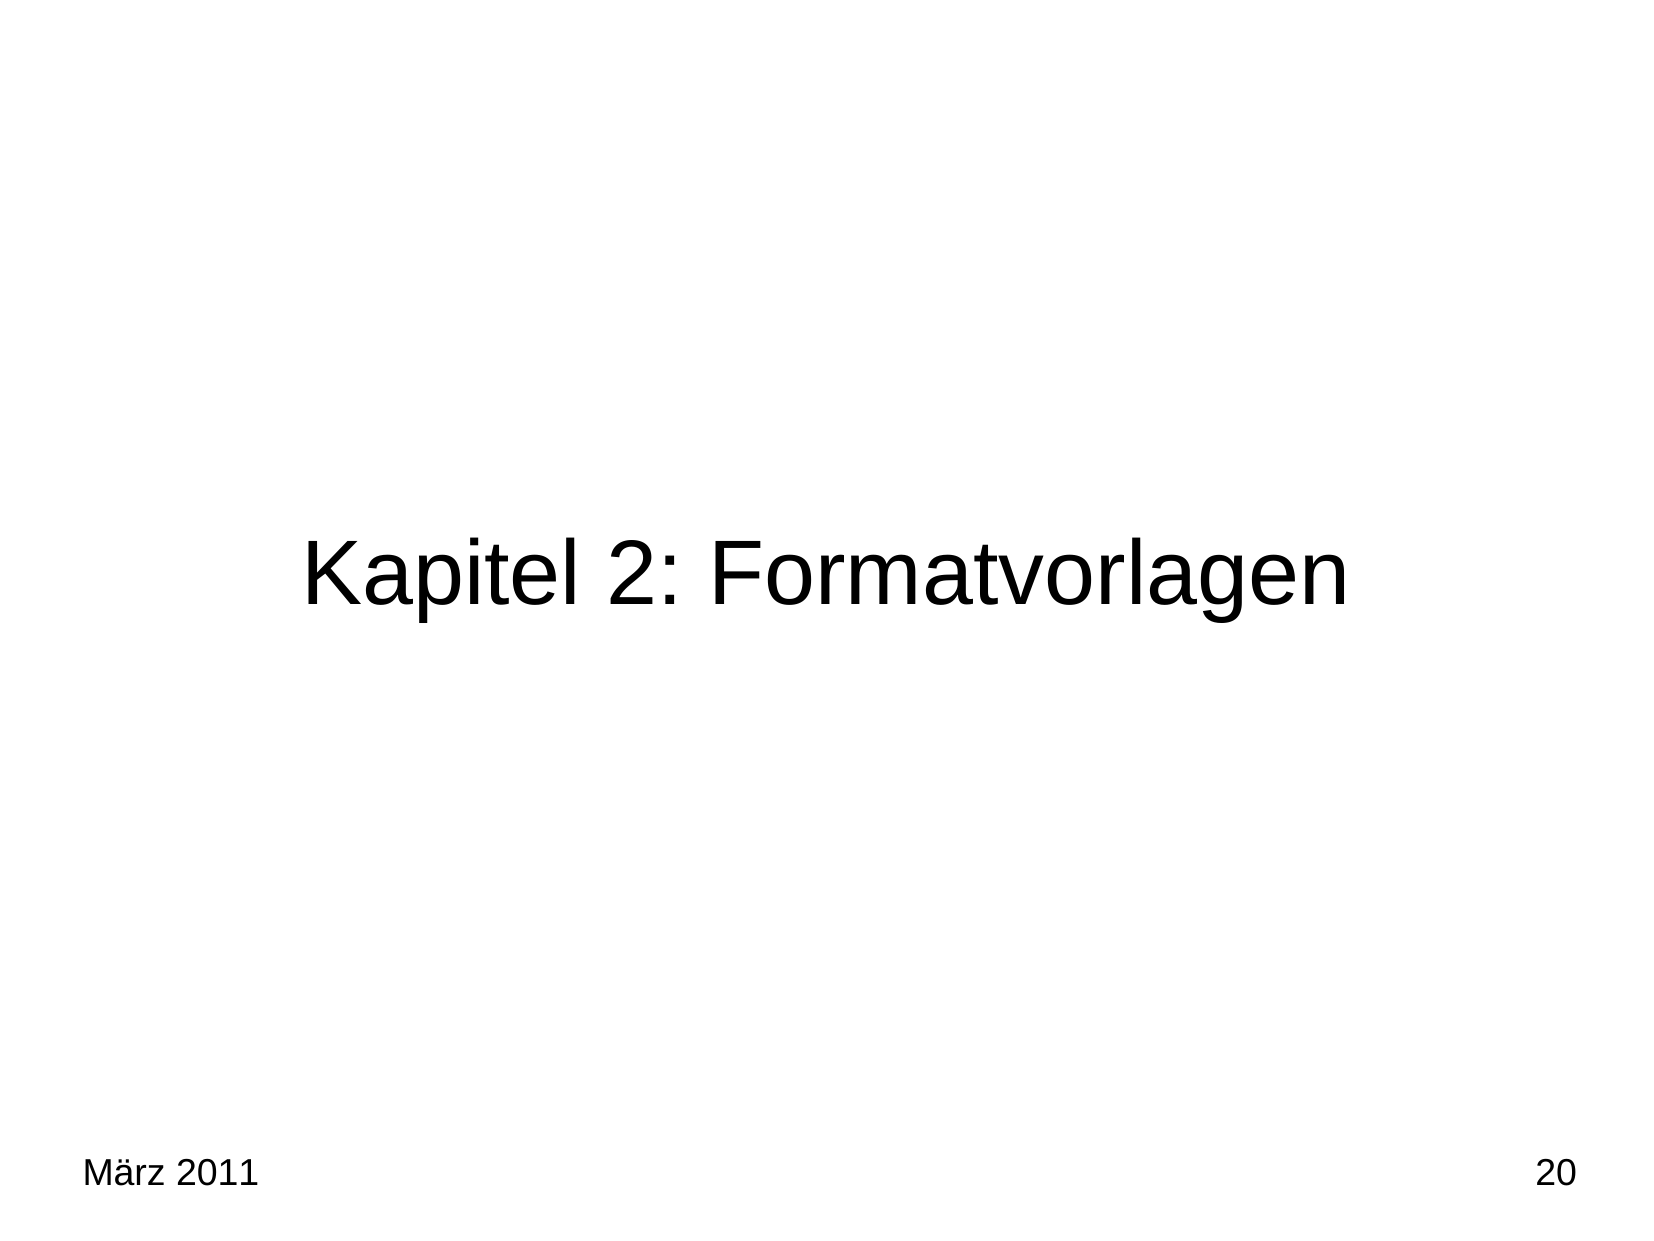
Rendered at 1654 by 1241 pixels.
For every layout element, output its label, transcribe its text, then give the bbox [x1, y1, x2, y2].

title Kapitel 2: Formatvorlagen [82, 49, 1571, 1093]
